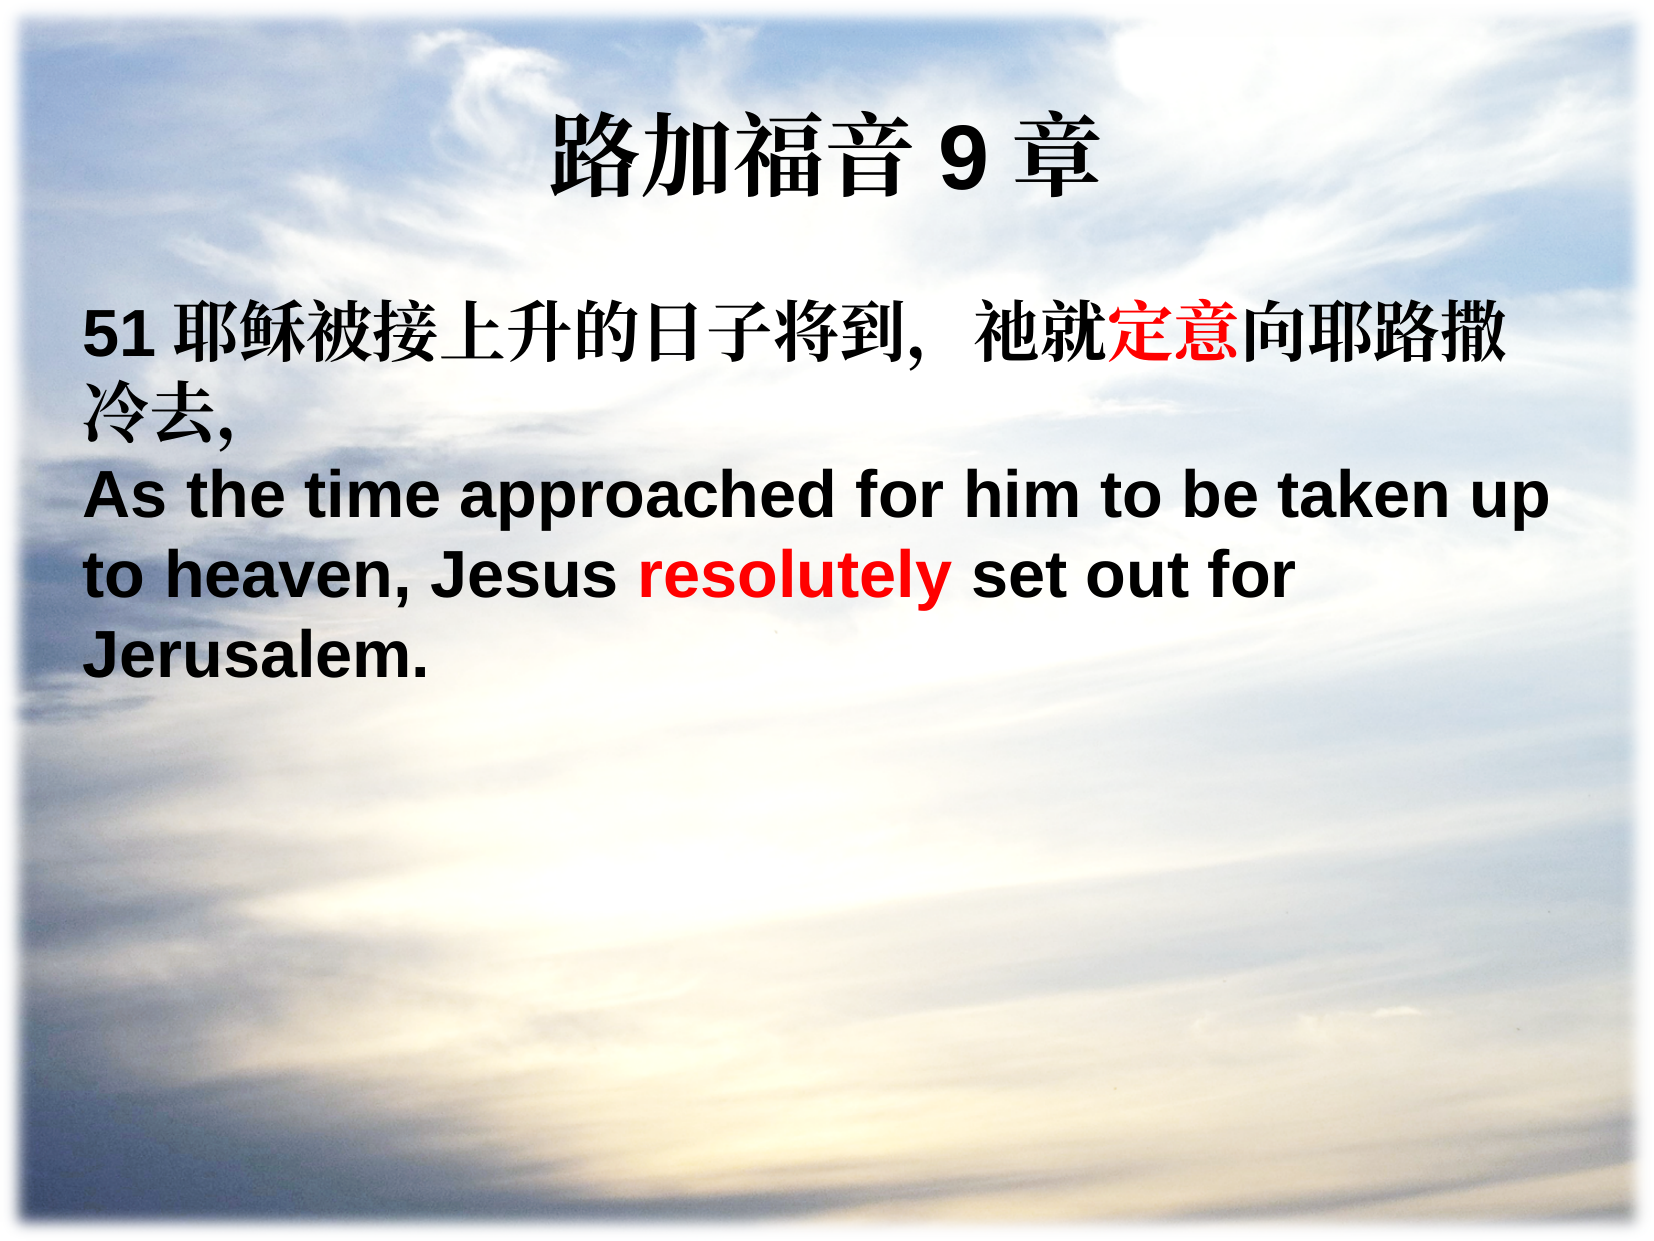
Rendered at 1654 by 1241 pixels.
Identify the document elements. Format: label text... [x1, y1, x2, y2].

title 路加福音9章 [82, 49, 1571, 257]
picture [0, 0, 1654, 1241]
list 51耶稣被接上升的日子将到，祂就定意向耶路撒冷去， As the time approached for him to be taken up to heaven, Jesus resolutely set out for Jerusalem. [82, 290, 1571, 1109]
